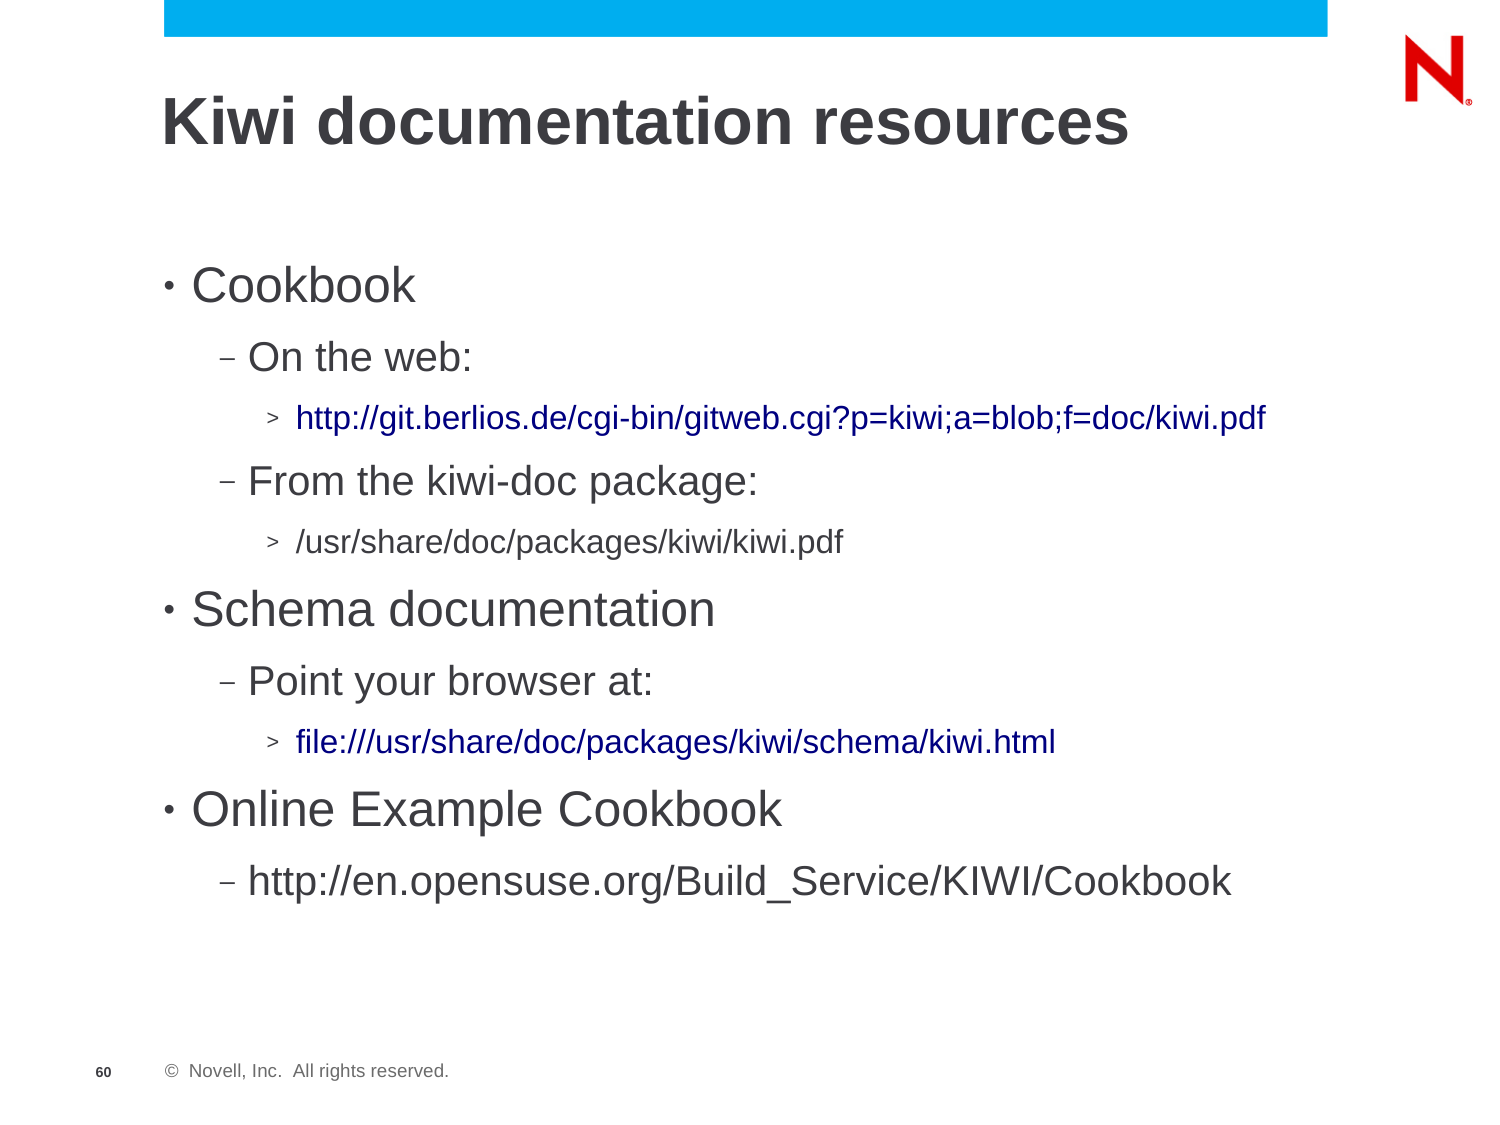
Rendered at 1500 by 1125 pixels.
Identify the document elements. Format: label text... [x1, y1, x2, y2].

title Kiwi documentation resources [161, 41, 1383, 205]
list Cookbook On the web: http://git.berlios.de/cgi-bin/gitweb.cgi?p=kiwi;a=blob;f=doc/kiwi.pdf From the kiwi-doc package: /usr/share/doc/packages/kiwi/kiwi.pdf Schema documentation Point your browser at: file:///usr/share/doc/packages/kiwi/schema/kiwi.html Online Example Cookbook http://en.opensuse.org/Build_Service/KIWI/Cookbook [163, 254, 1404, 986]
picture [1403, 32, 1473, 107]
